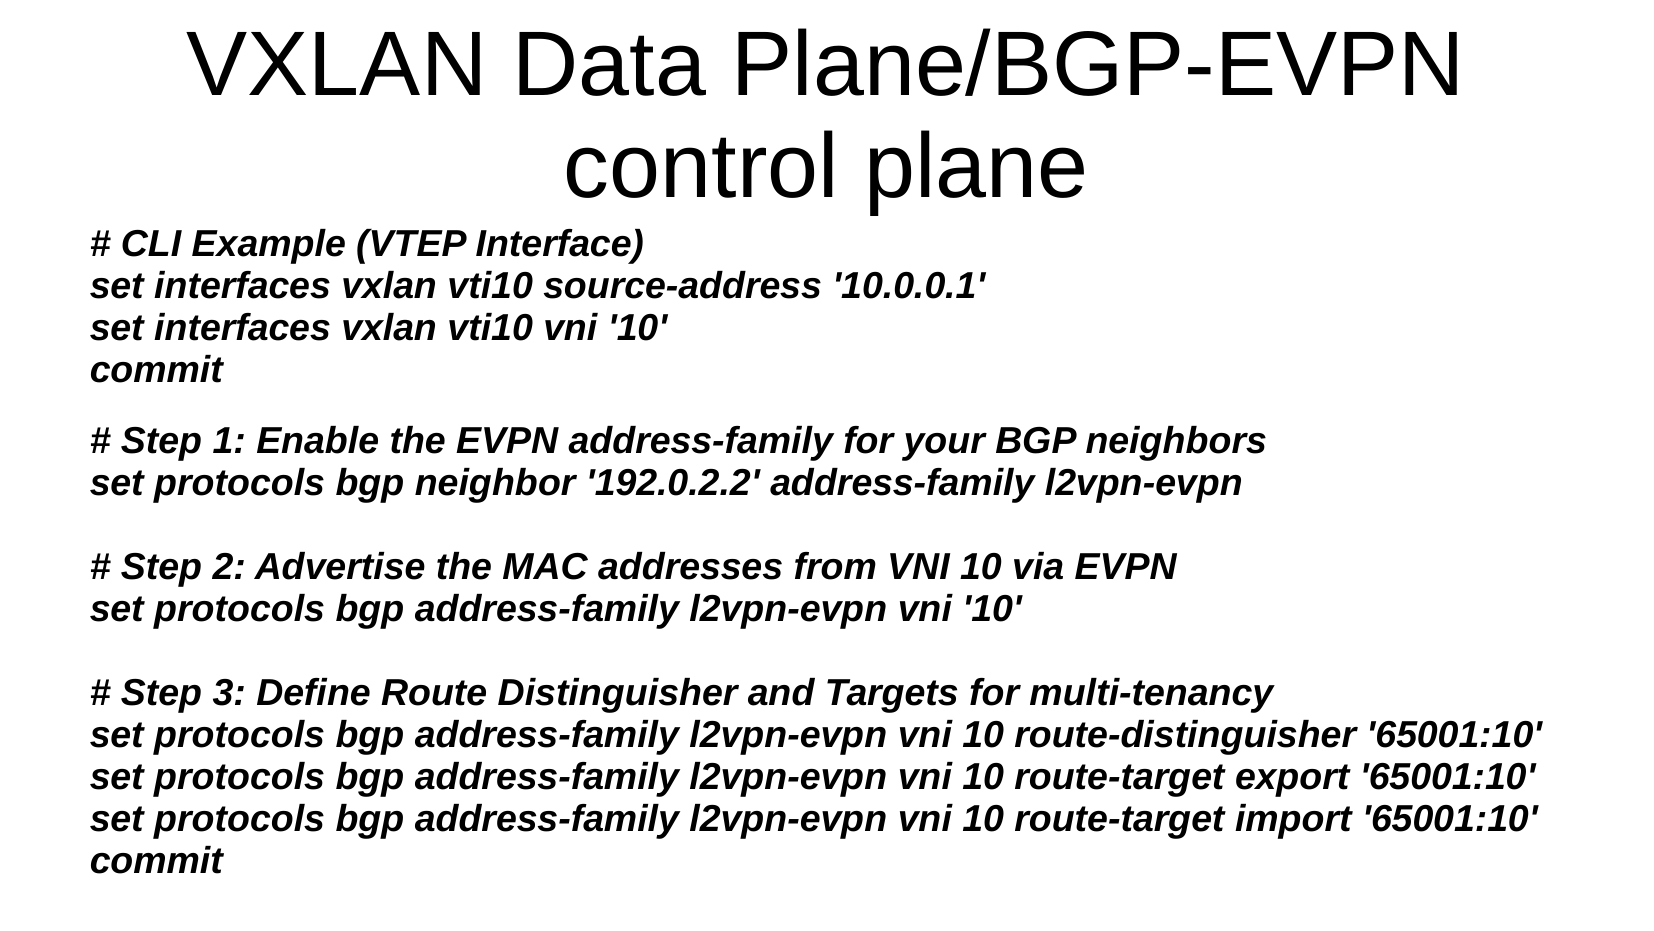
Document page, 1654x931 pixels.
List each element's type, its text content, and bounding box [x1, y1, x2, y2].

text_box # Step 1: Enable the EVPN address-family for your BGP neighbors set protocols bgp neighbor '192.0.2.2' address-family l2vpn-evpn # Step 2: Advertise the MAC addresses from VNI 10 via EVPN set protocols bgp address-family l2vpn-evpn vni '10' # Step 3: Define Route Distinguisher and Targets for multi-tenancy set protocols bgp address-family l2vpn-evpn vni 10 route-distinguisher '65001:10' set protocols bgp address-family l2vpn-evpn vni 10 route-target export '65001:10' set protocols bgp address-family l2vpn-evpn vni 10 route-target import '65001:10' commit [75, 412, 1637, 901]
text_box # CLI Example (VTEP Interface) set interfaces vxlan vti10 source-address '10.0.0.1' set interfaces vxlan vti10 vni '10' commit [75, 215, 1067, 399]
title VXLAN Data Plane/BGP-EVPN control plane [82, 12, 1571, 218]
